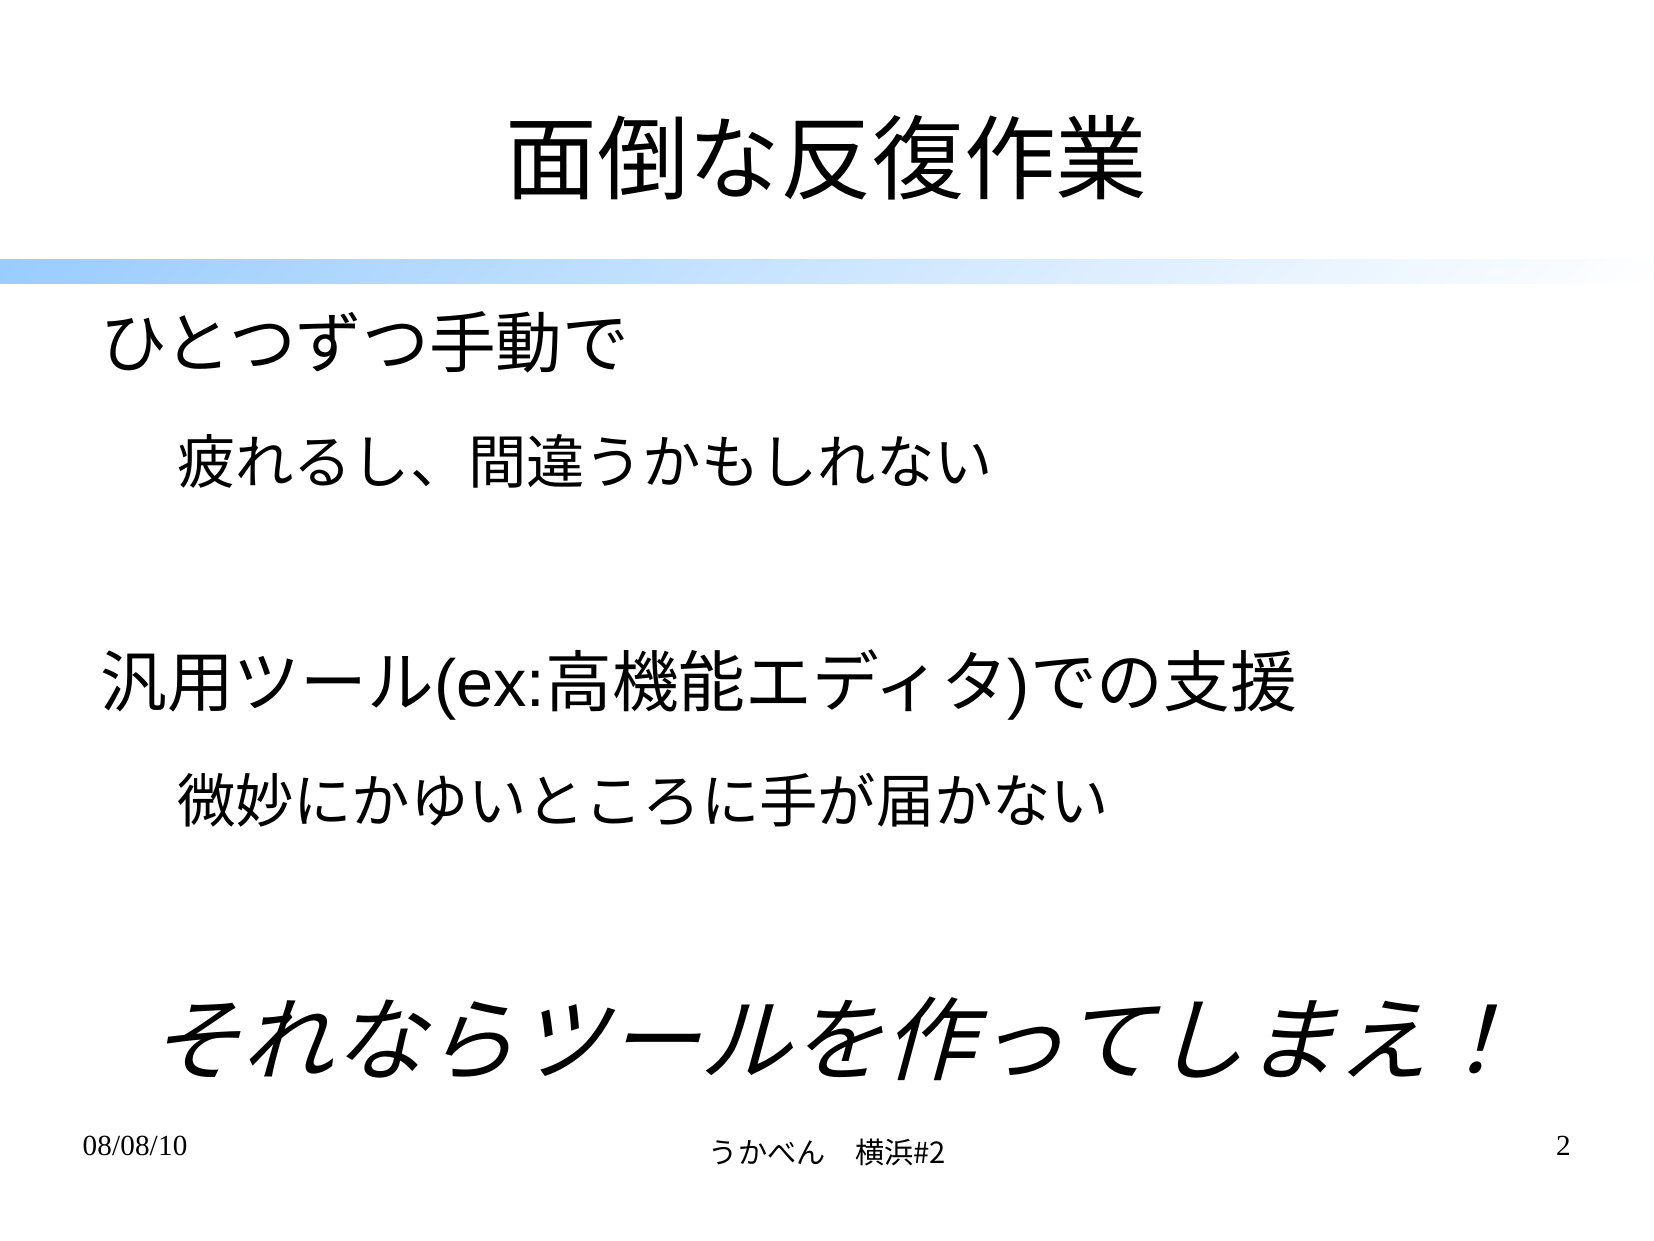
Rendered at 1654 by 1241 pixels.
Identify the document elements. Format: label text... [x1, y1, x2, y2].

list ひとつずつ手動で 疲れるし、間違うかもしれない 汎用ツール(ex:高機能エディタ)での支援 微妙にかゆいところに手が届かない それならツールを作ってしまえ！ [82, 290, 1571, 1081]
title 面倒な反復作業 [82, 49, 1571, 257]
